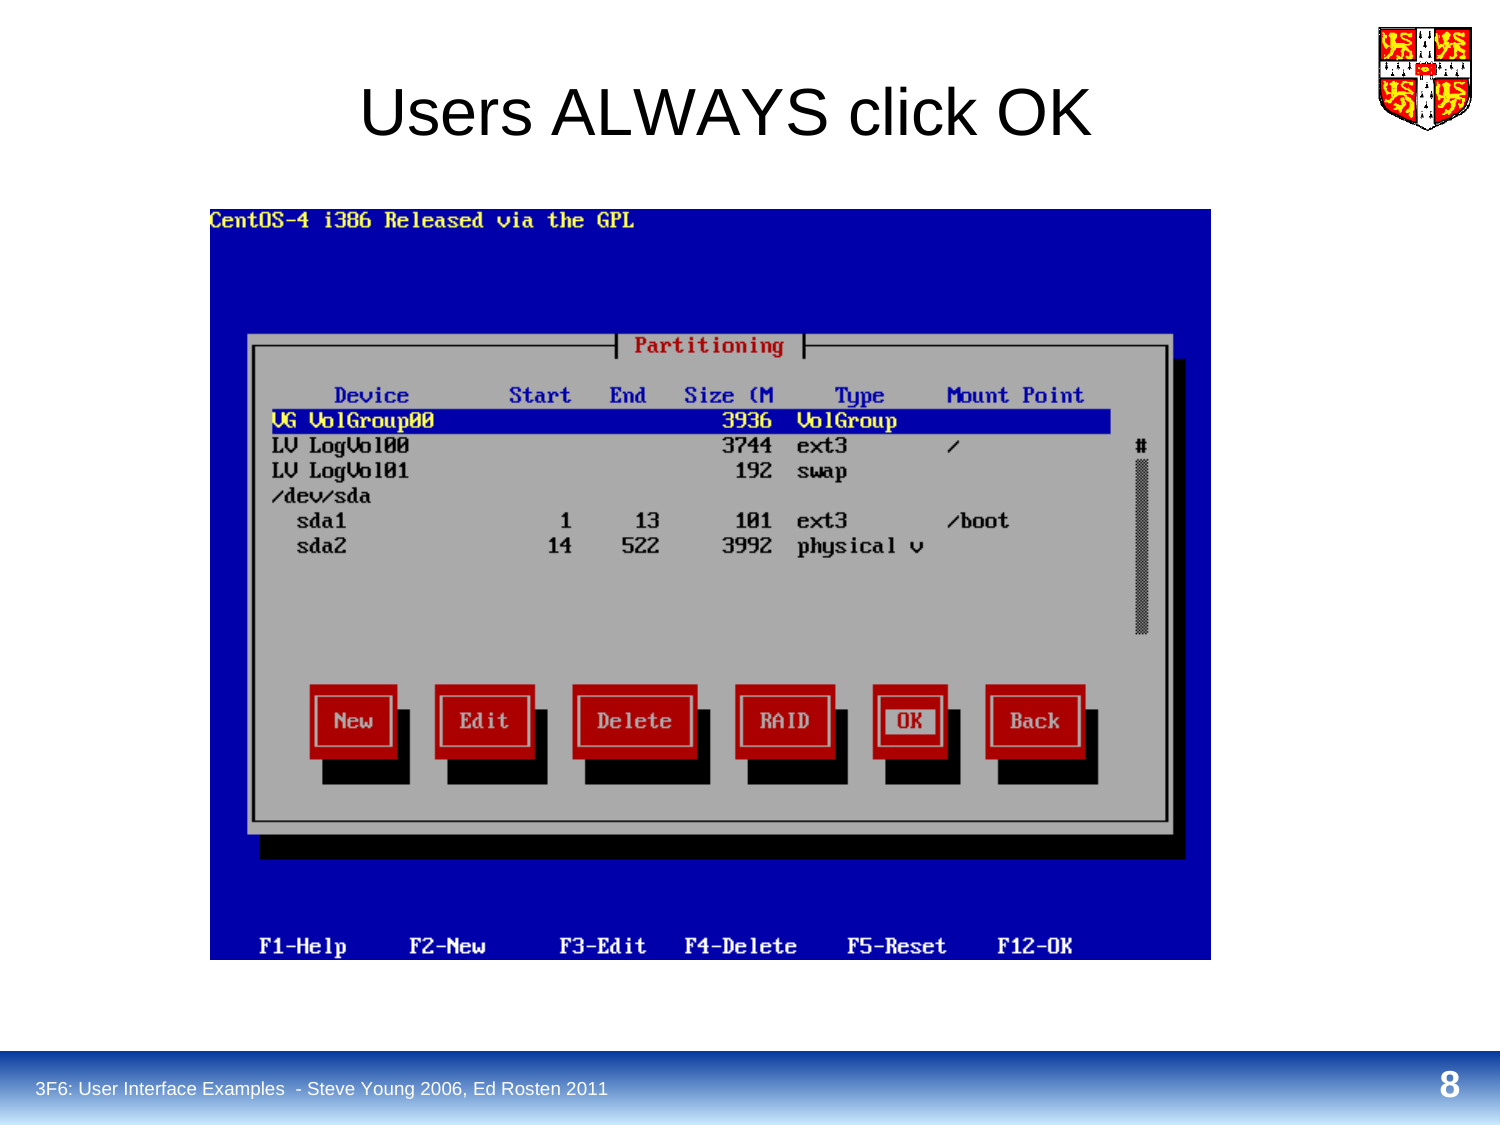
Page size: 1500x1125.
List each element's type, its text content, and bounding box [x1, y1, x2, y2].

picture [1374, 24, 1476, 138]
text_box <number> [1378, 1052, 1475, 1113]
title Users ALWAYS click OK [112, 60, 1341, 168]
picture [210, 209, 1211, 960]
